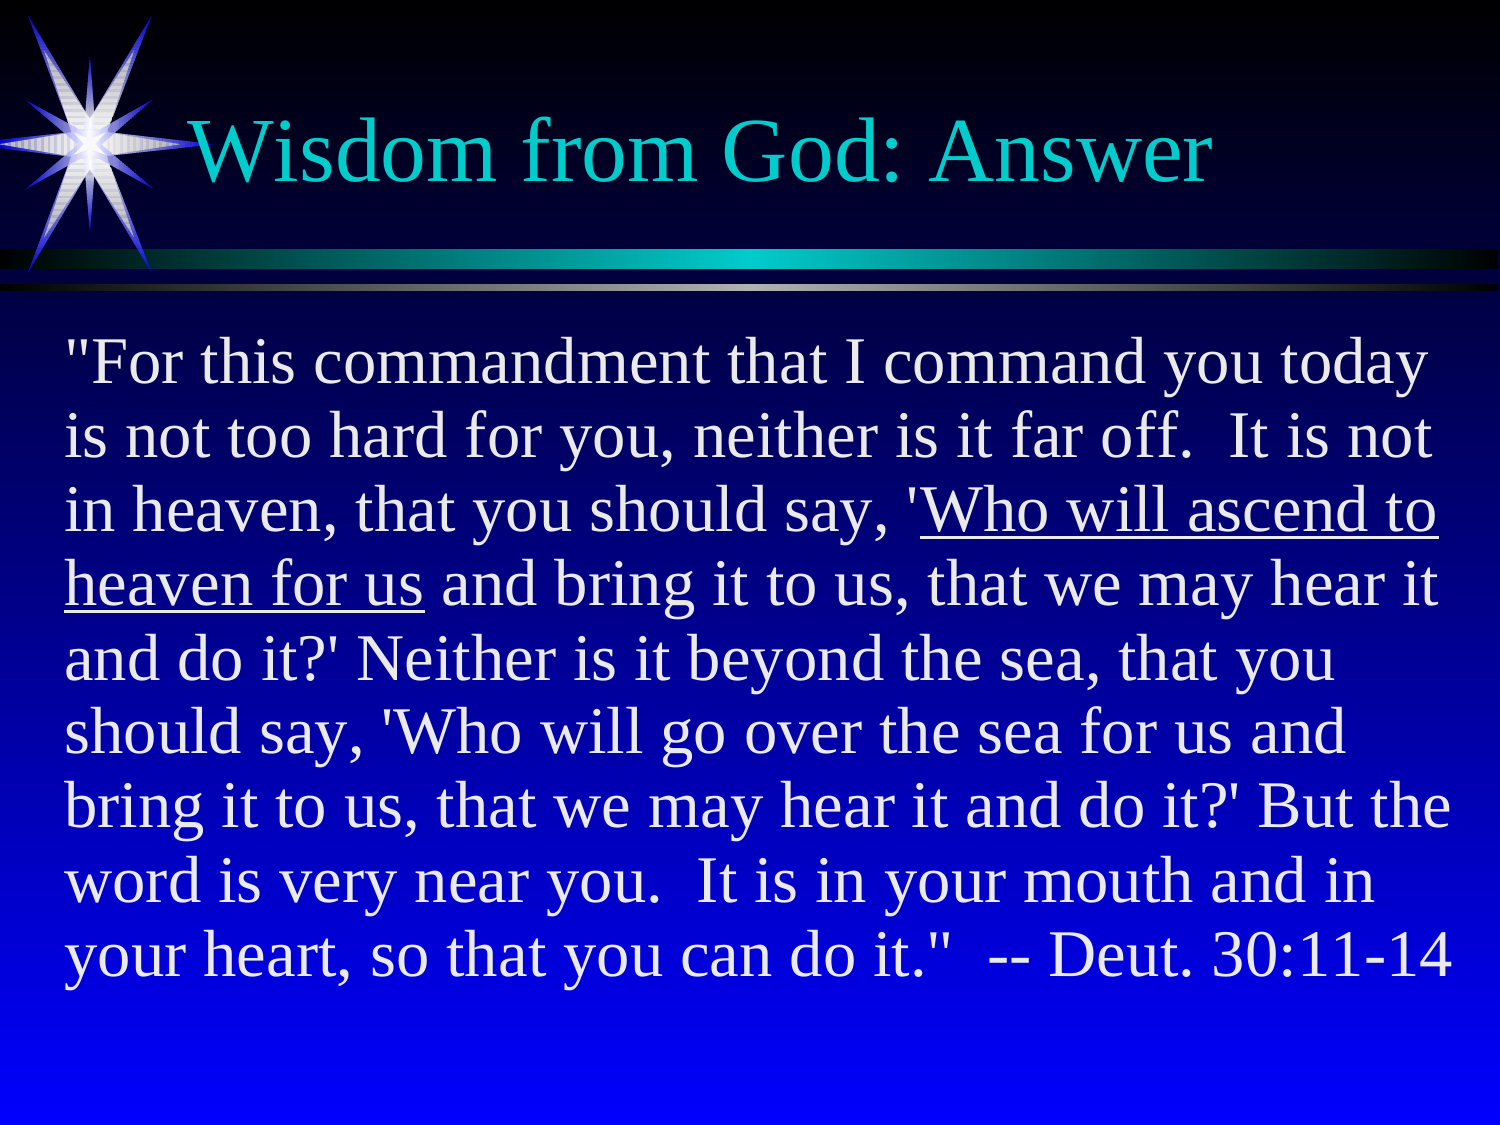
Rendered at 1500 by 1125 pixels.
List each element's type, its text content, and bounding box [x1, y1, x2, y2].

text_box "For this commandment that I command you today is not too hard for you, neither is it far off. It is not in heaven, that you should say, 'Who will ascend to heaven for us and bring it to us, that we may hear it and do it?' Neither is it beyond the sea, that you should say, 'Who will go over the sea for us and bring it to us, that we may hear it and do it?' But the word is very near you. It is in your mouth and in your heart, so that you can do it." -- Deut. 30:11-14 [49, 316, 1500, 999]
title Wisdom from God: Answer [187, 56, 1463, 244]
